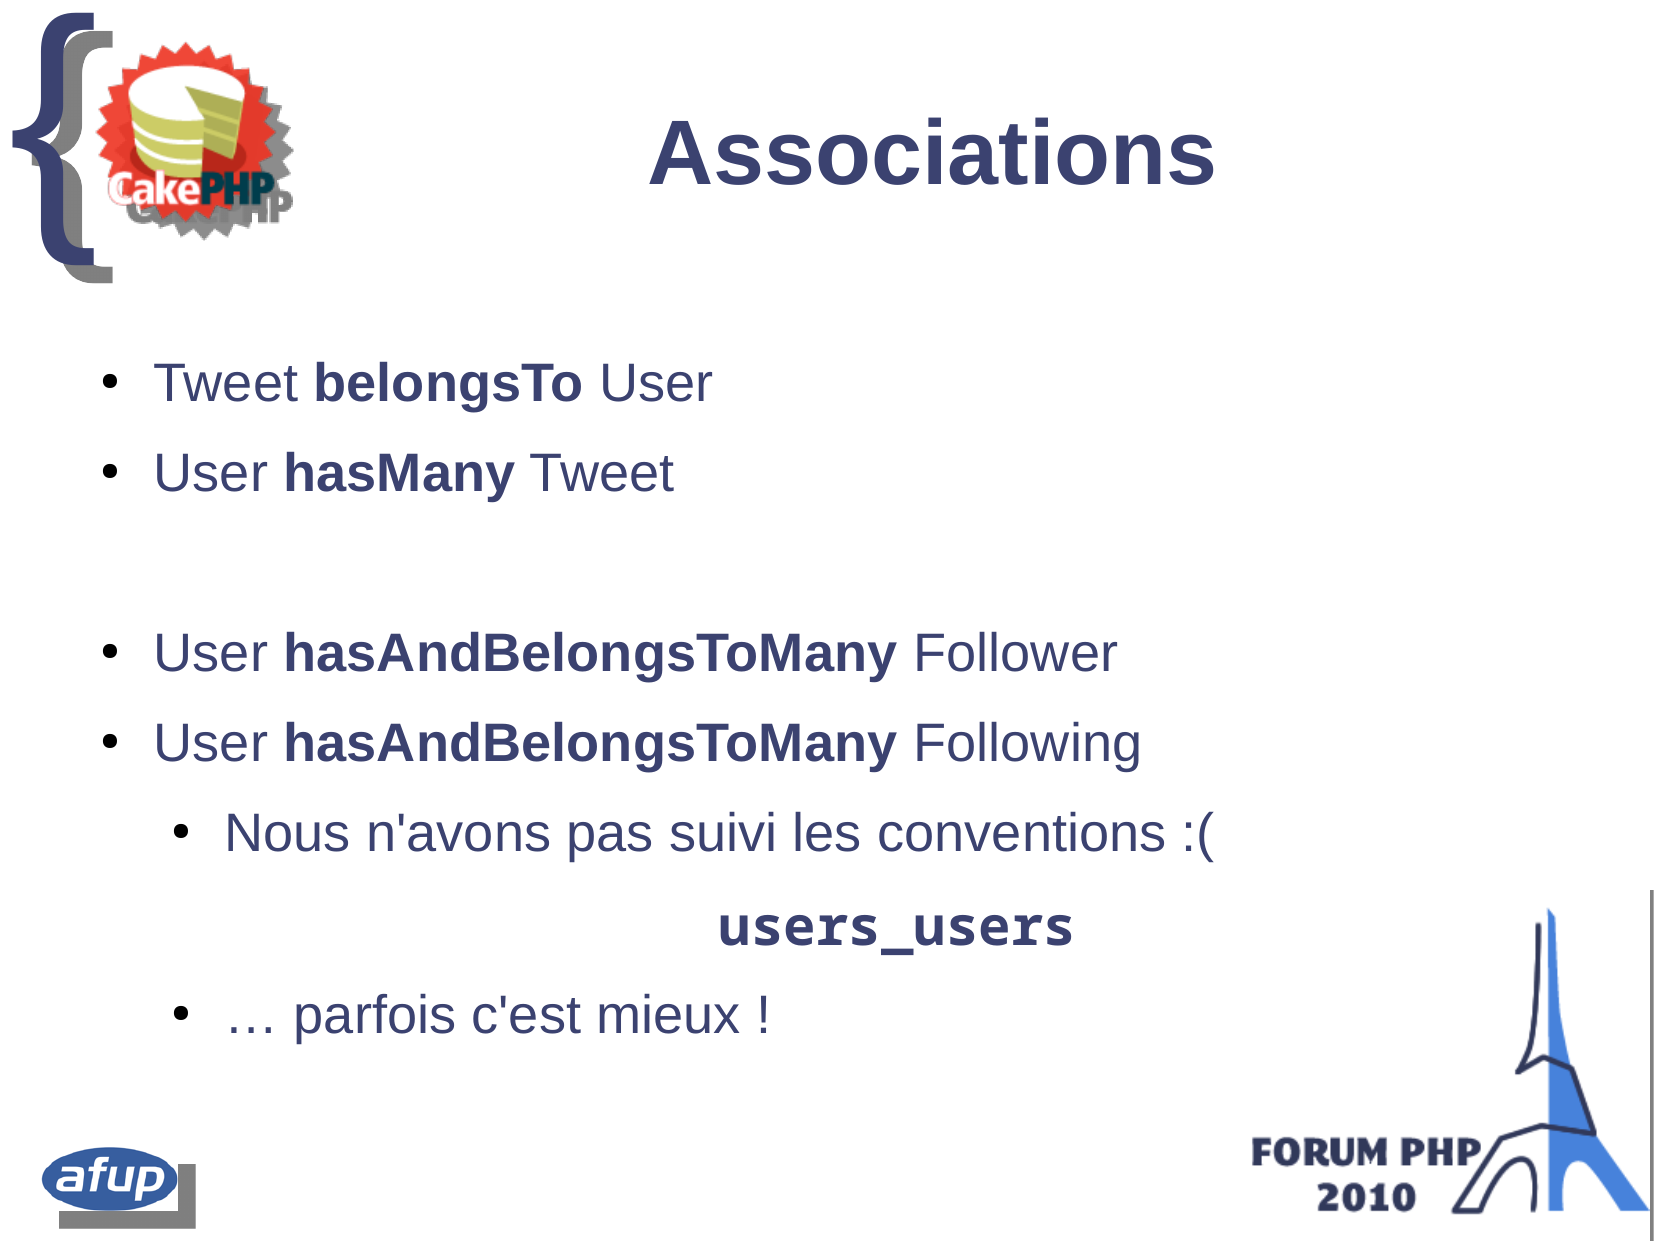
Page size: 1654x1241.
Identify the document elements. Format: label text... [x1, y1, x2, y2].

title Associations [295, 56, 1571, 250]
picture [1240, 872, 1650, 1241]
list Tweet belongsTo User User hasMany Tweet User hasAndBelongsToMany Follower User hasAndBelongsToMany Following Nous n'avons pas suivi les conventions :( users_users … parfois c'est mieux ! [82, 290, 1571, 1098]
picture [41, 1146, 178, 1211]
picture [88, 35, 284, 231]
